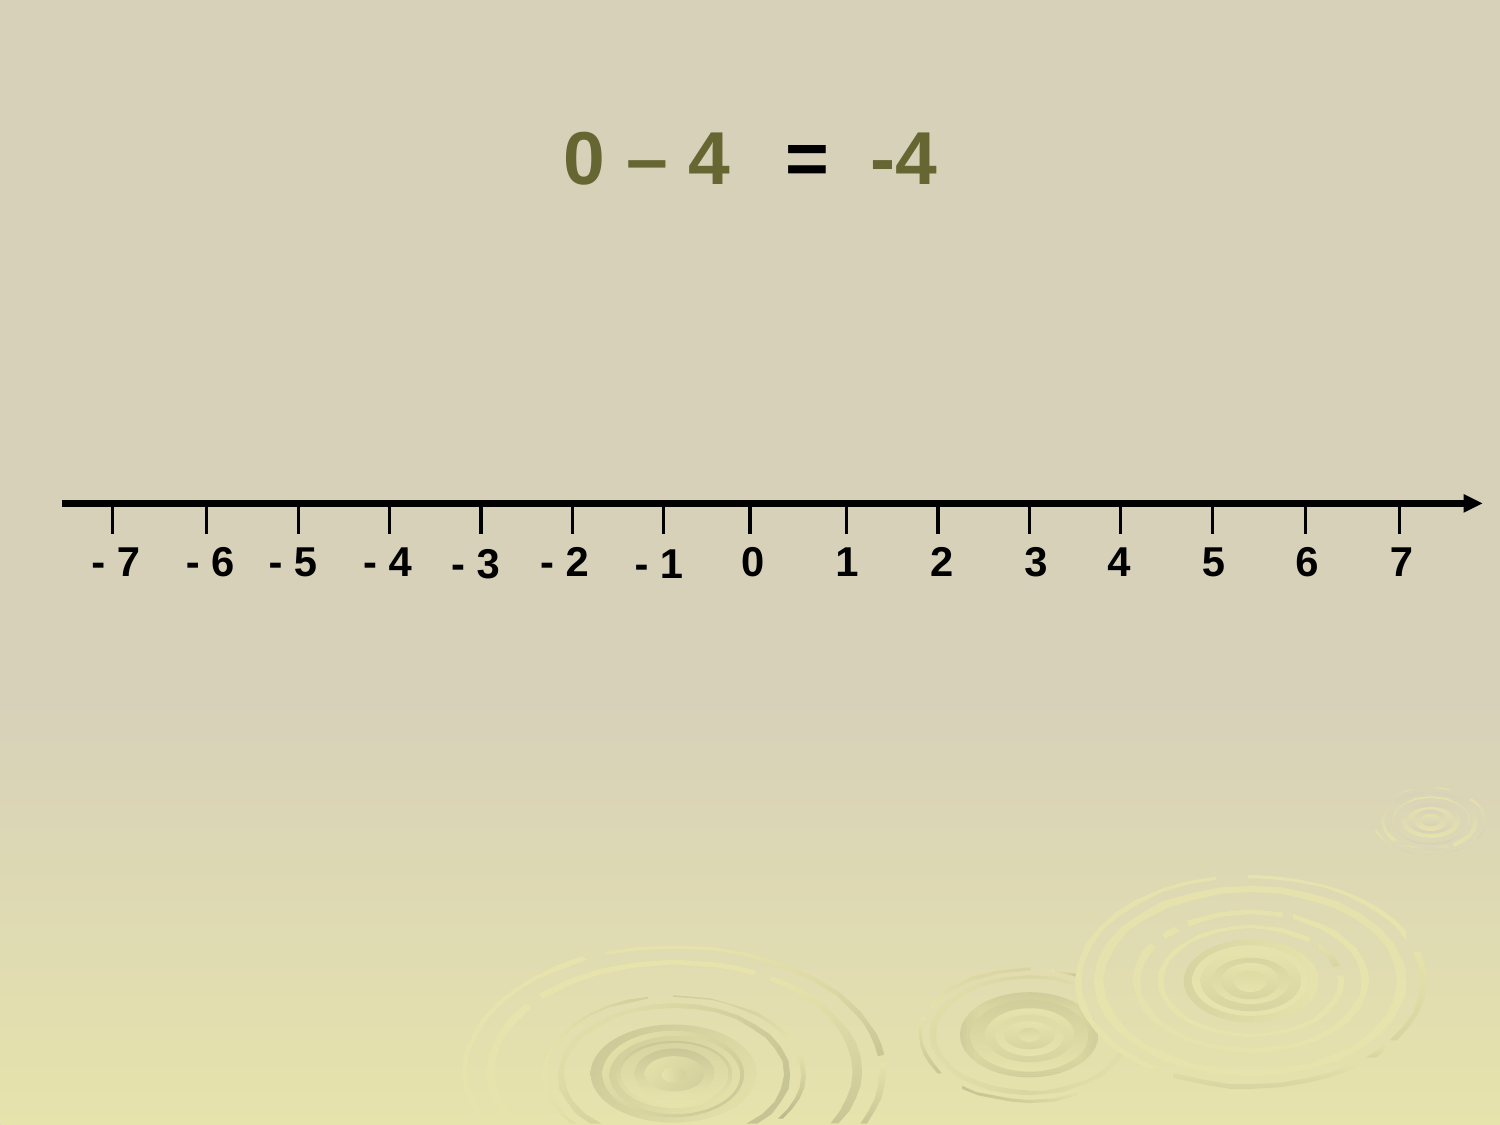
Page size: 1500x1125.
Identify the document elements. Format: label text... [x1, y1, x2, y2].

text_box - 7 [76, 527, 178, 602]
text_box 4 [1092, 527, 1159, 602]
text_box - 2 [525, 527, 627, 602]
text_box 2 [915, 527, 982, 602]
text_box 6 [1257, 527, 1352, 602]
text_box - 6 [178, 527, 273, 602]
text_box 7 [1352, 527, 1454, 602]
text_box - 5 [273, 527, 348, 602]
text_box 5 [1187, 527, 1254, 602]
text_box 0 – 4 [549, 101, 750, 208]
text_box = -4 [750, 101, 987, 208]
text_box 3 [998, 527, 1065, 602]
text_box - 1 [619, 529, 721, 605]
text_box 0 [726, 527, 793, 602]
text_box - 4 [348, 527, 450, 602]
text_box 1 [820, 527, 888, 602]
text_box - 3 [436, 529, 538, 605]
